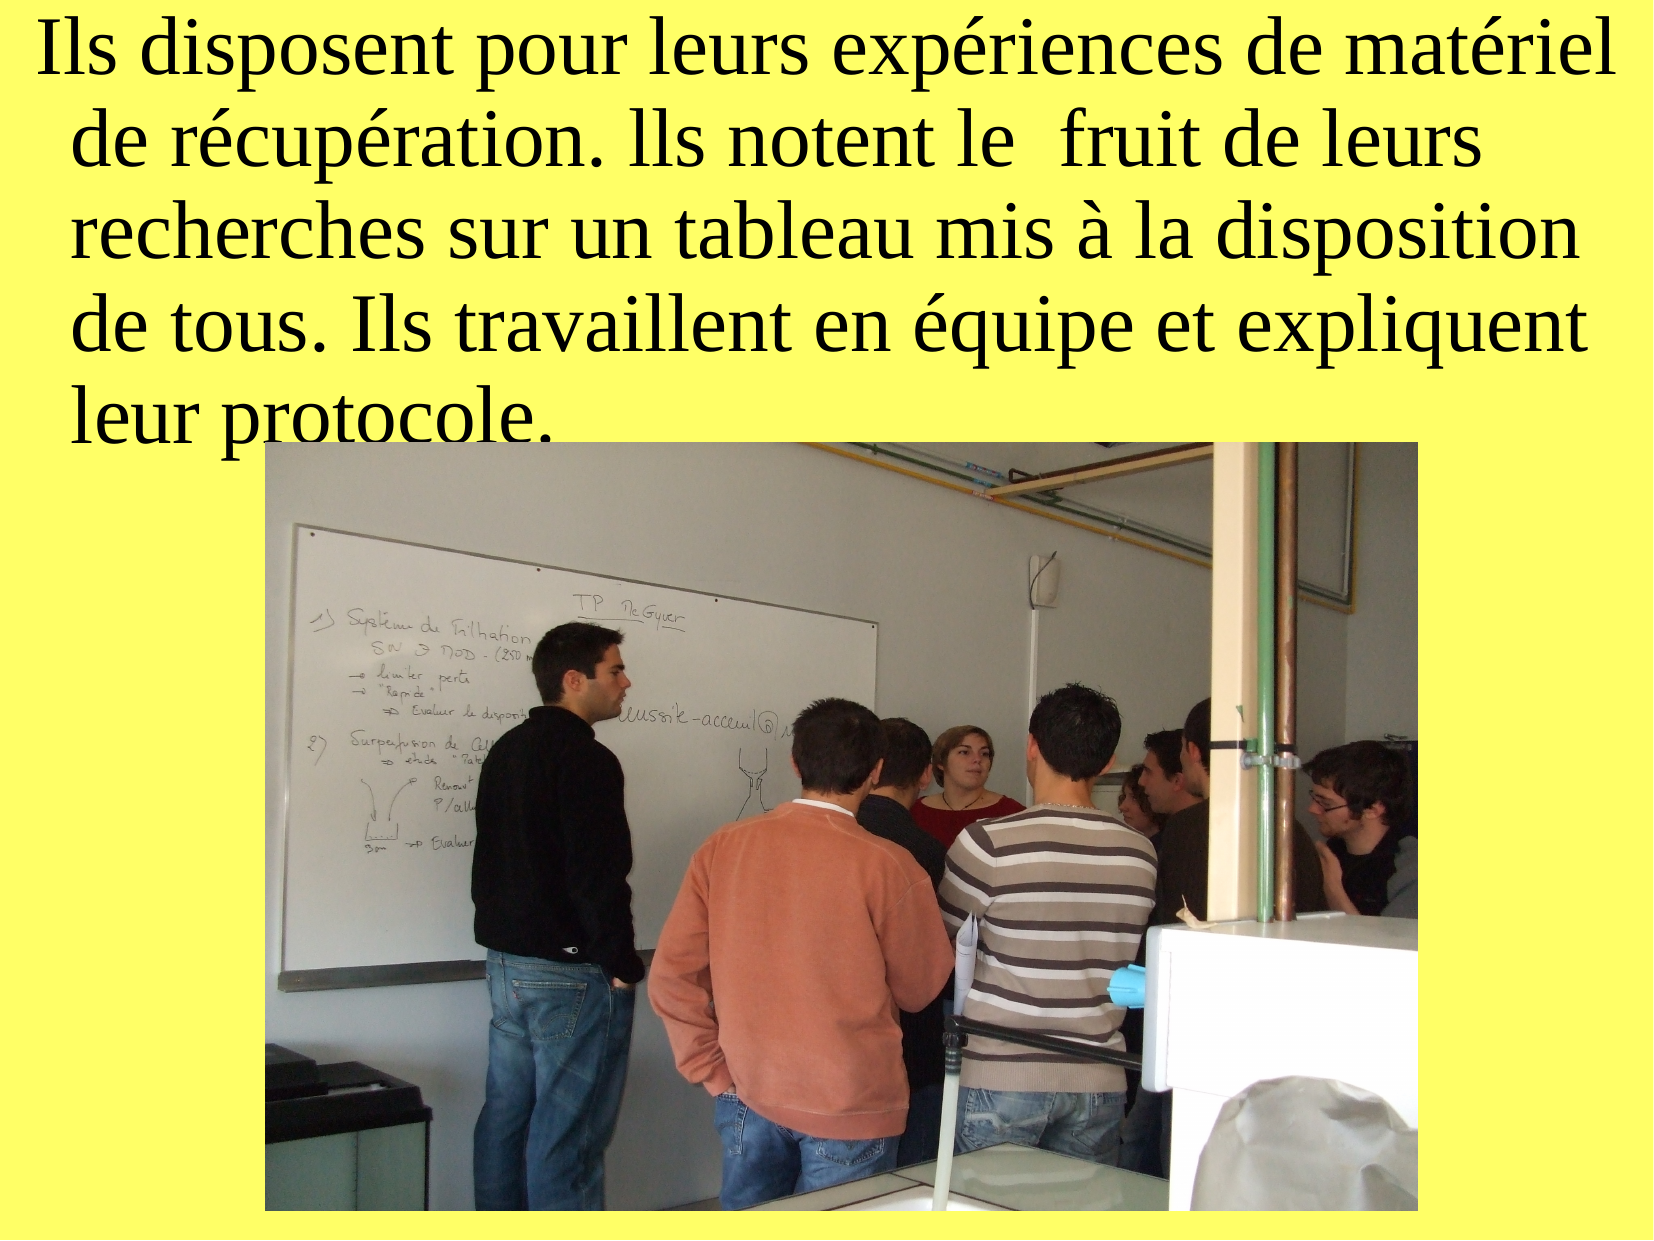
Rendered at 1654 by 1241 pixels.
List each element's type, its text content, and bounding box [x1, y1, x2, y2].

picture [265, 442, 1418, 1211]
subtitle Ils disposent pour leurs expériences de matériel de récupération. lls notent le fruit de leurs recherches sur un tableau mis à la disposition de tous. Ils travaillent en équipe et expliquent leur protocole. [0, 0, 1654, 462]
